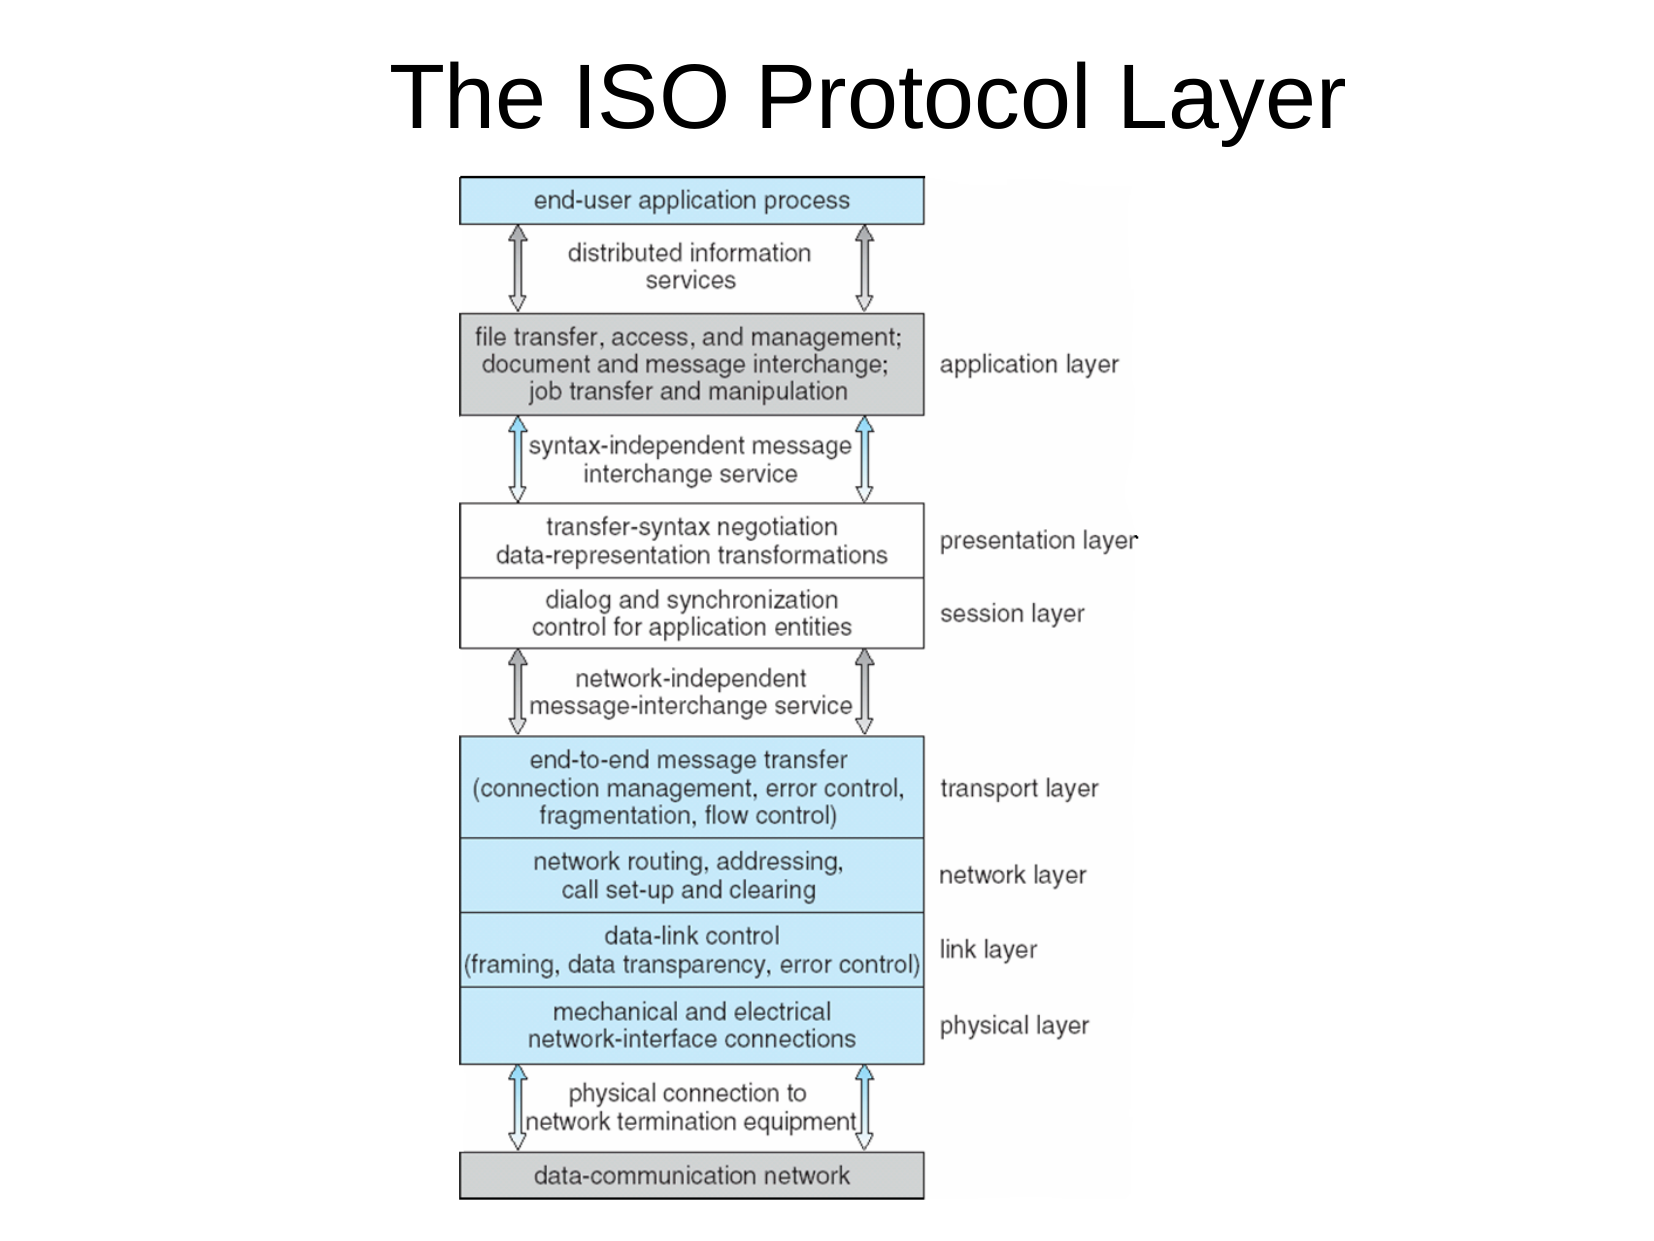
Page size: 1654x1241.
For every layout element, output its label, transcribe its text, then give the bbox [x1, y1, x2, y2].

title The ISO Protocol Layer [133, 16, 1571, 155]
picture [451, 169, 1143, 1208]
